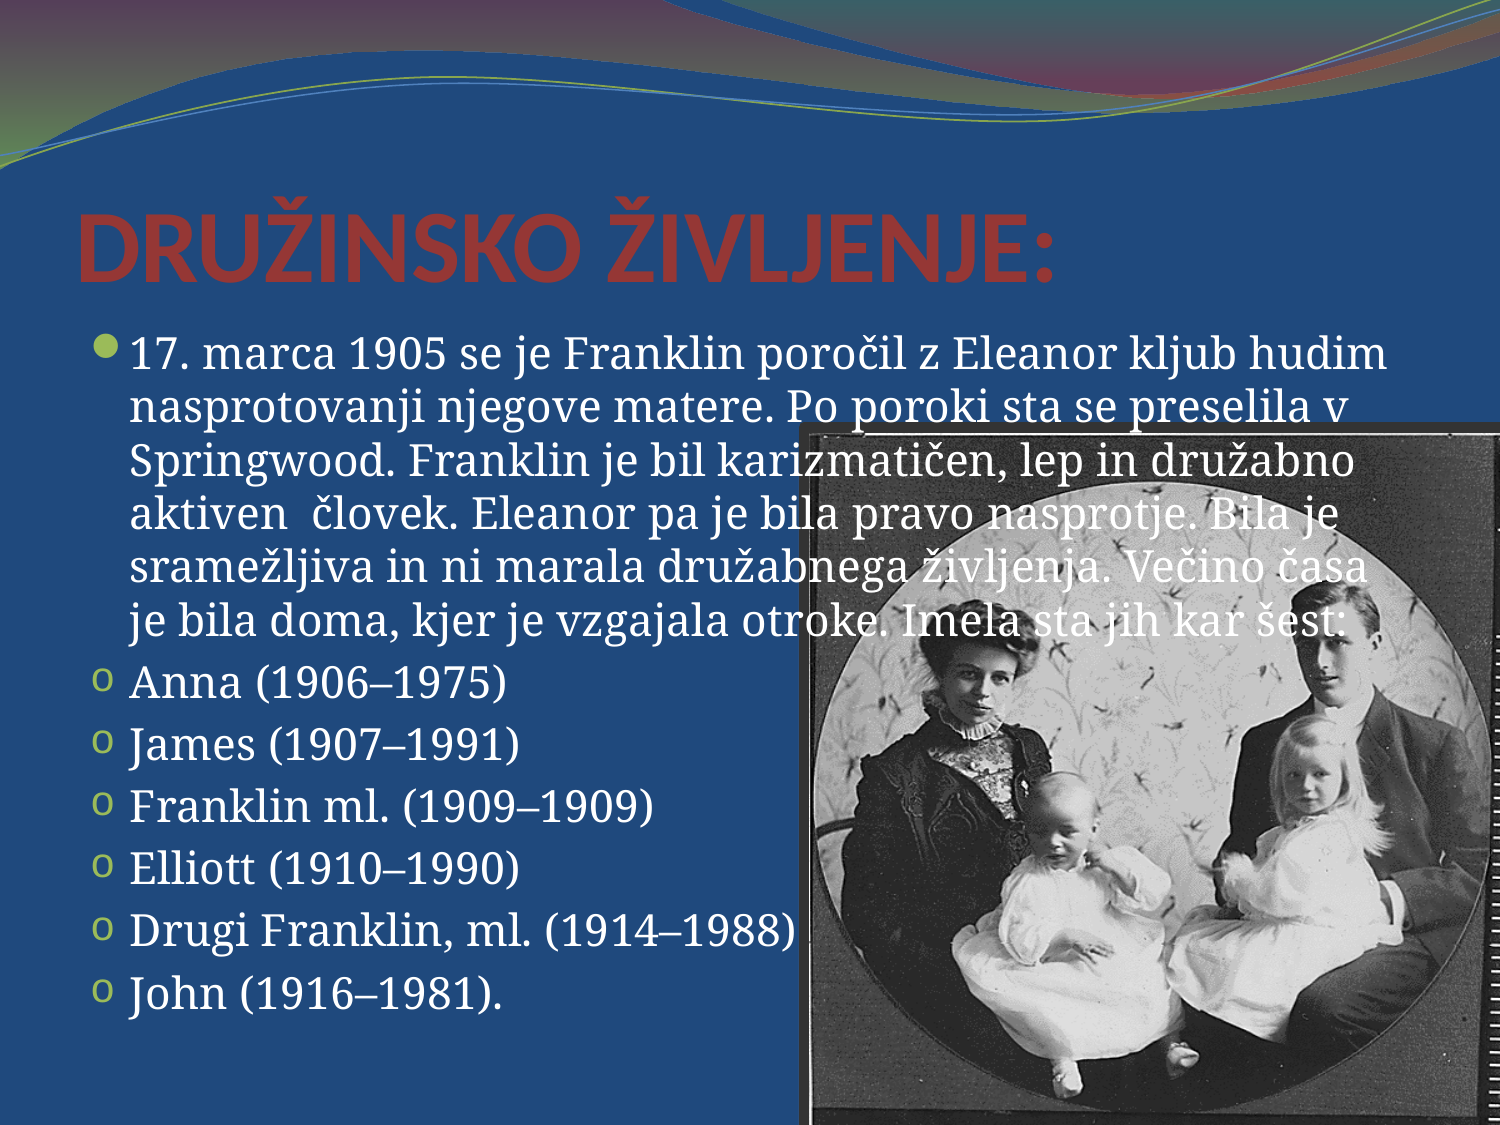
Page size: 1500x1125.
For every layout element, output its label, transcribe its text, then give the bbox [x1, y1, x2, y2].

title DRUŽINSKO ŽIVLJENJE: [75, 115, 1425, 304]
list 17. marca 1905 se je Franklin poročil z Eleanor kljub hudim nasprotovanji njegove matere. Po poroki sta se preselila v Springwood. Franklin je bil karizmatičen, lep in družabno aktiven človek. Eleanor pa je bila pravo nasprotje. Bila je sramežljiva in ni marala družabnega življenja. Večino časa je bila doma, kjer je vzgajala otroke. Imela sta jih kar šest: Anna (1906–1975) James (1907–1991) Franklin ml. (1909–1909) Elliott (1910–1990) Drugi Franklin, ml. (1914–1988) John (1916–1981). [75, 317, 1425, 1038]
picture [809, 432, 1500, 1125]
